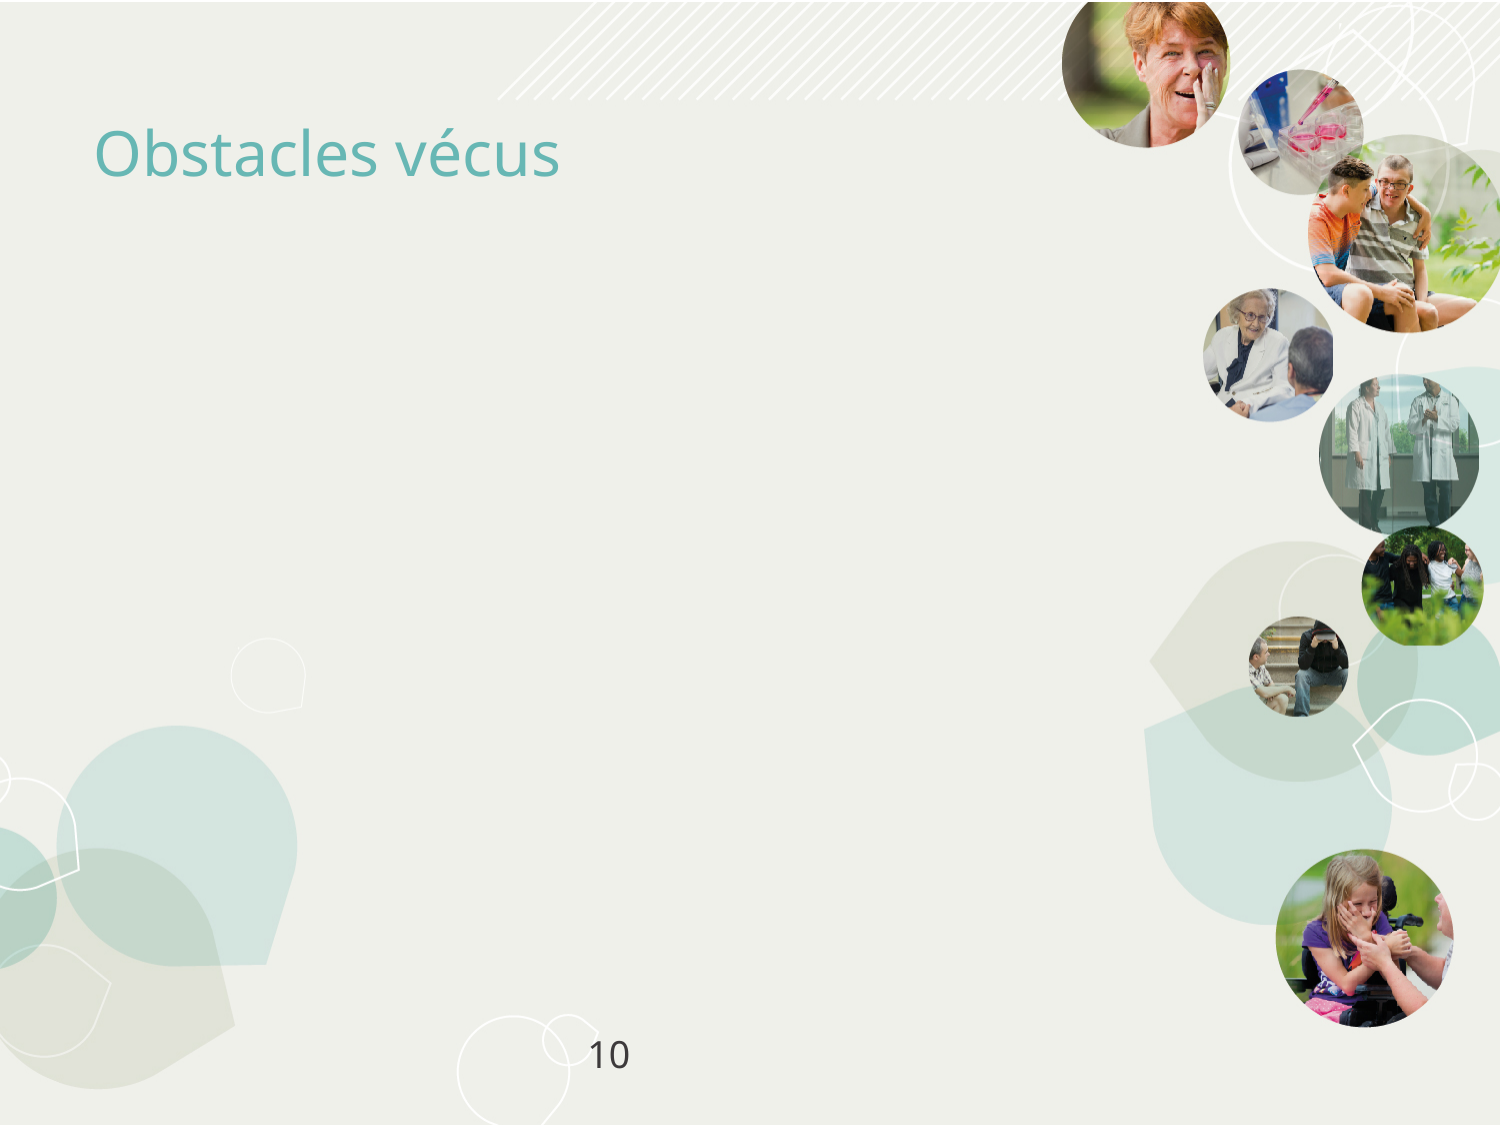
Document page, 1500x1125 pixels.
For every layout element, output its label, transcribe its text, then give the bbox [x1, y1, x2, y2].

slide_number <numéro> [572, 1023, 923, 1084]
picture [0, 2, 1500, 1125]
title Obstacles vécus [78, 106, 1064, 259]
